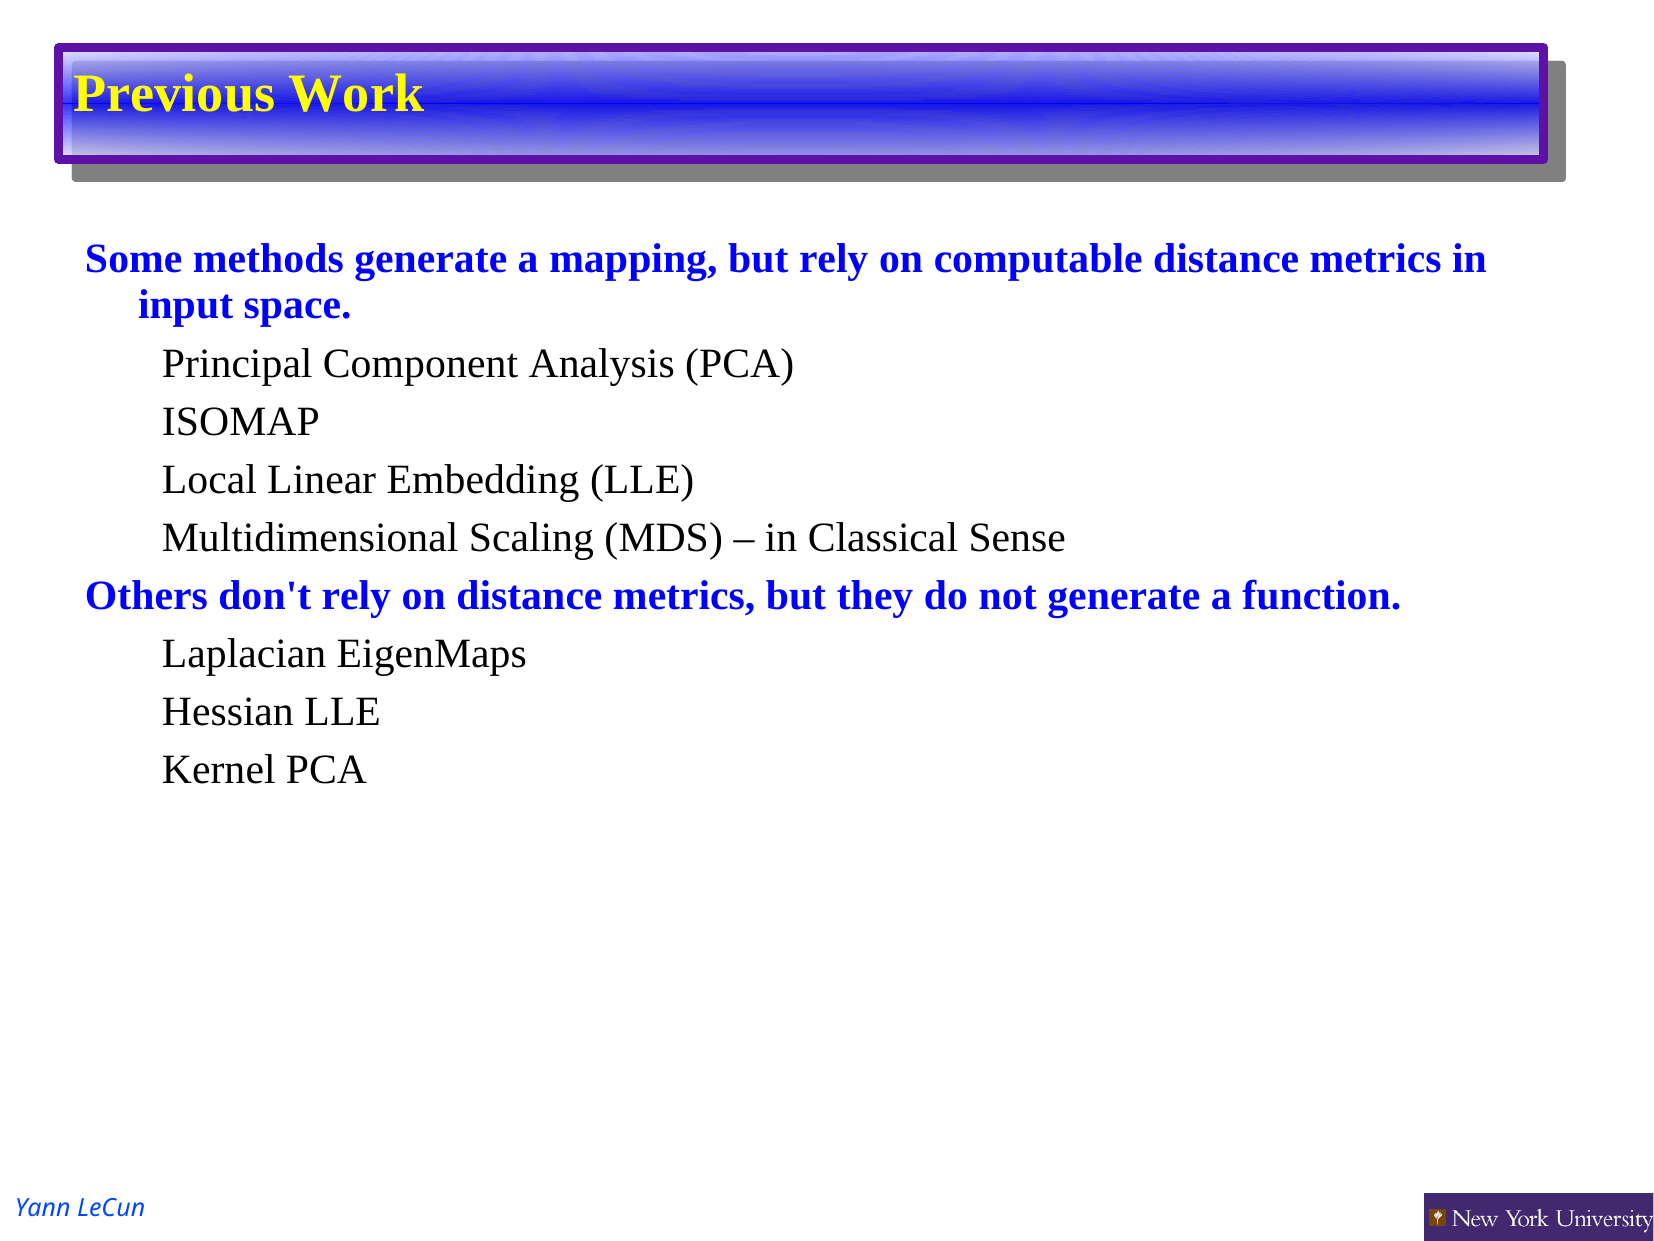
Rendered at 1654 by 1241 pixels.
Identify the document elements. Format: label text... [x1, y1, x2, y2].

chart [772, 593, 784, 629]
text_box Some methods generate a mapping, but rely on computable distance metrics in input space. Principal Component Analysis (PCA) ISOMAP Local Linear Embedding (LLE) Multidimensional Scaling (MDS) – in Classical Sense Others don't rely on distance metrics, but they do not generate a function. Laplacian EigenMaps Hessian LLE Kernel PCA [67, 235, 1584, 847]
picture [1424, 1193, 1654, 1241]
text_box Previous Work [58, 47, 1544, 160]
